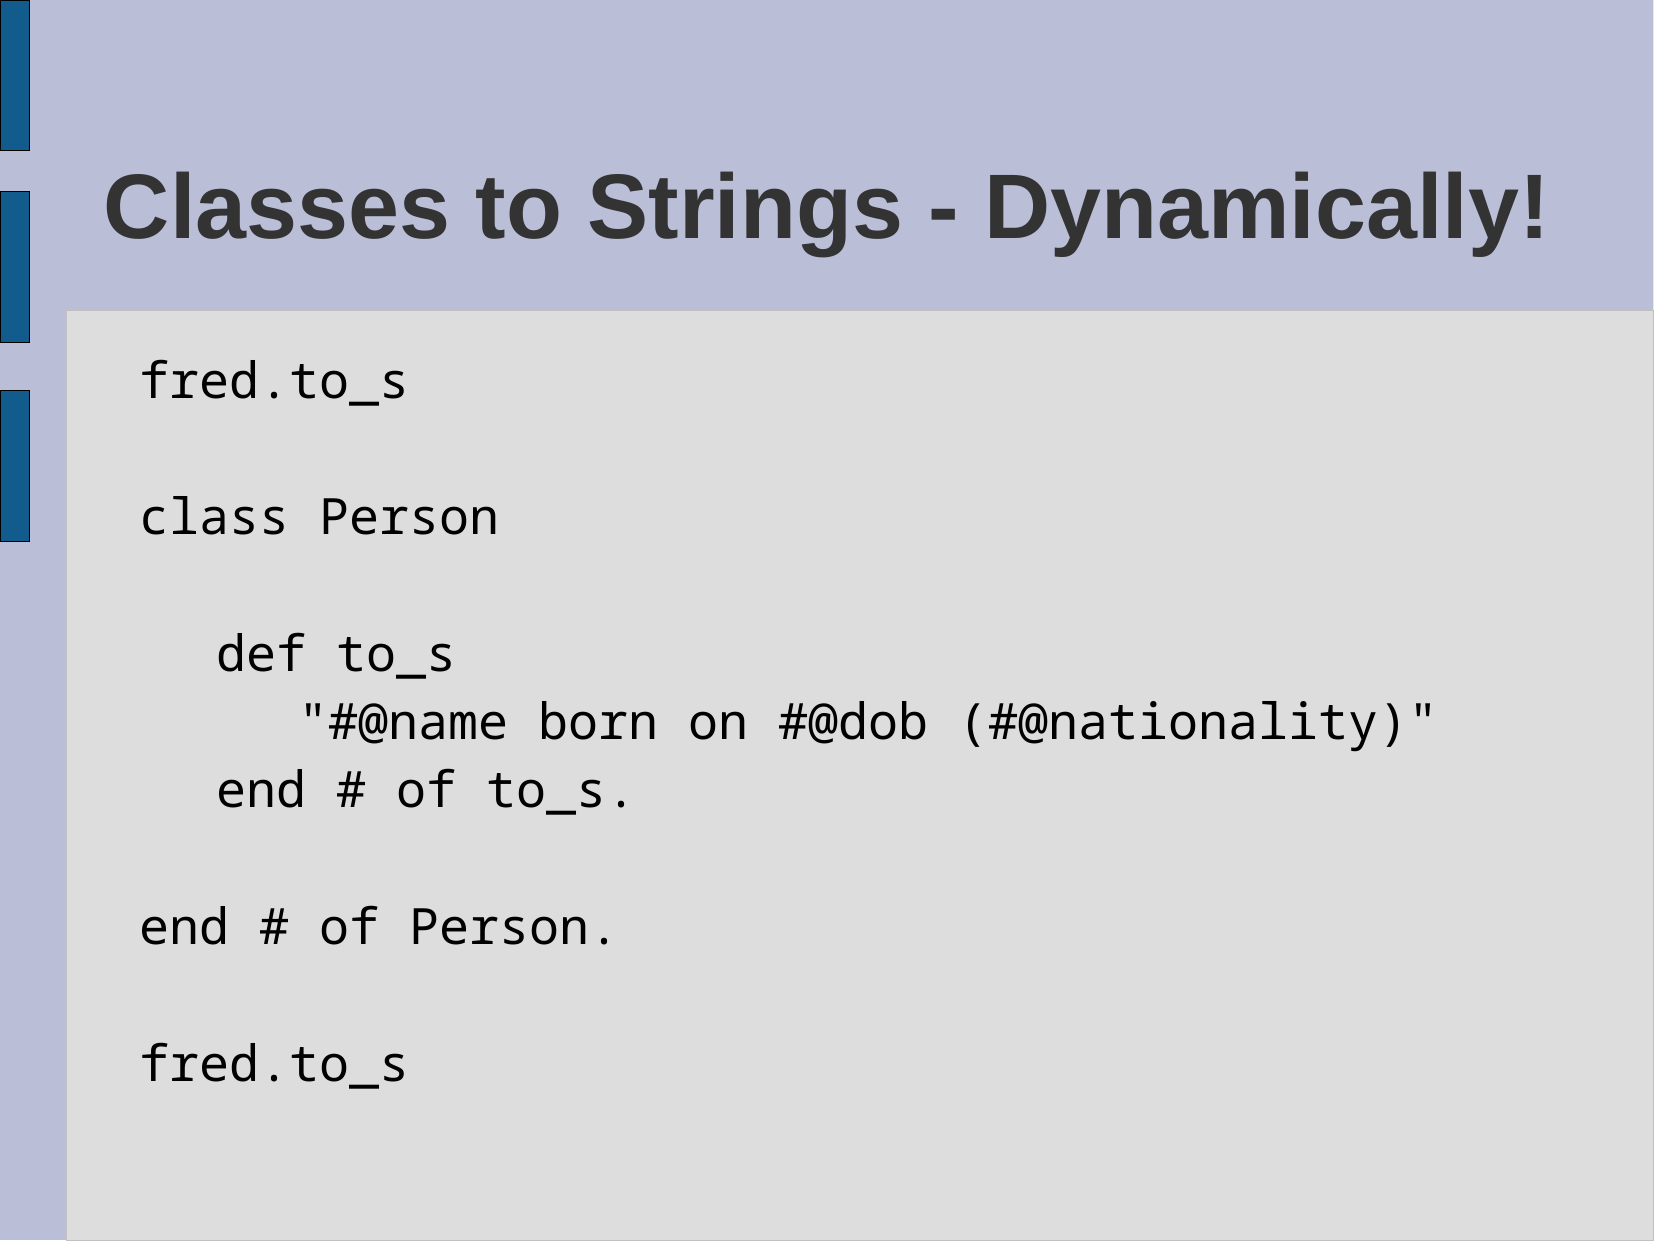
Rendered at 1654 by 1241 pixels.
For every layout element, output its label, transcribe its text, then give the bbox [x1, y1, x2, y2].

title Classes to Strings - Dynamically! [58, 102, 1597, 311]
list fred.to_s class Person def to_s "#@name born on #@dob (#@nationality)" end # of to_s. end # of Person. fred.to_s [121, 344, 1624, 1127]
